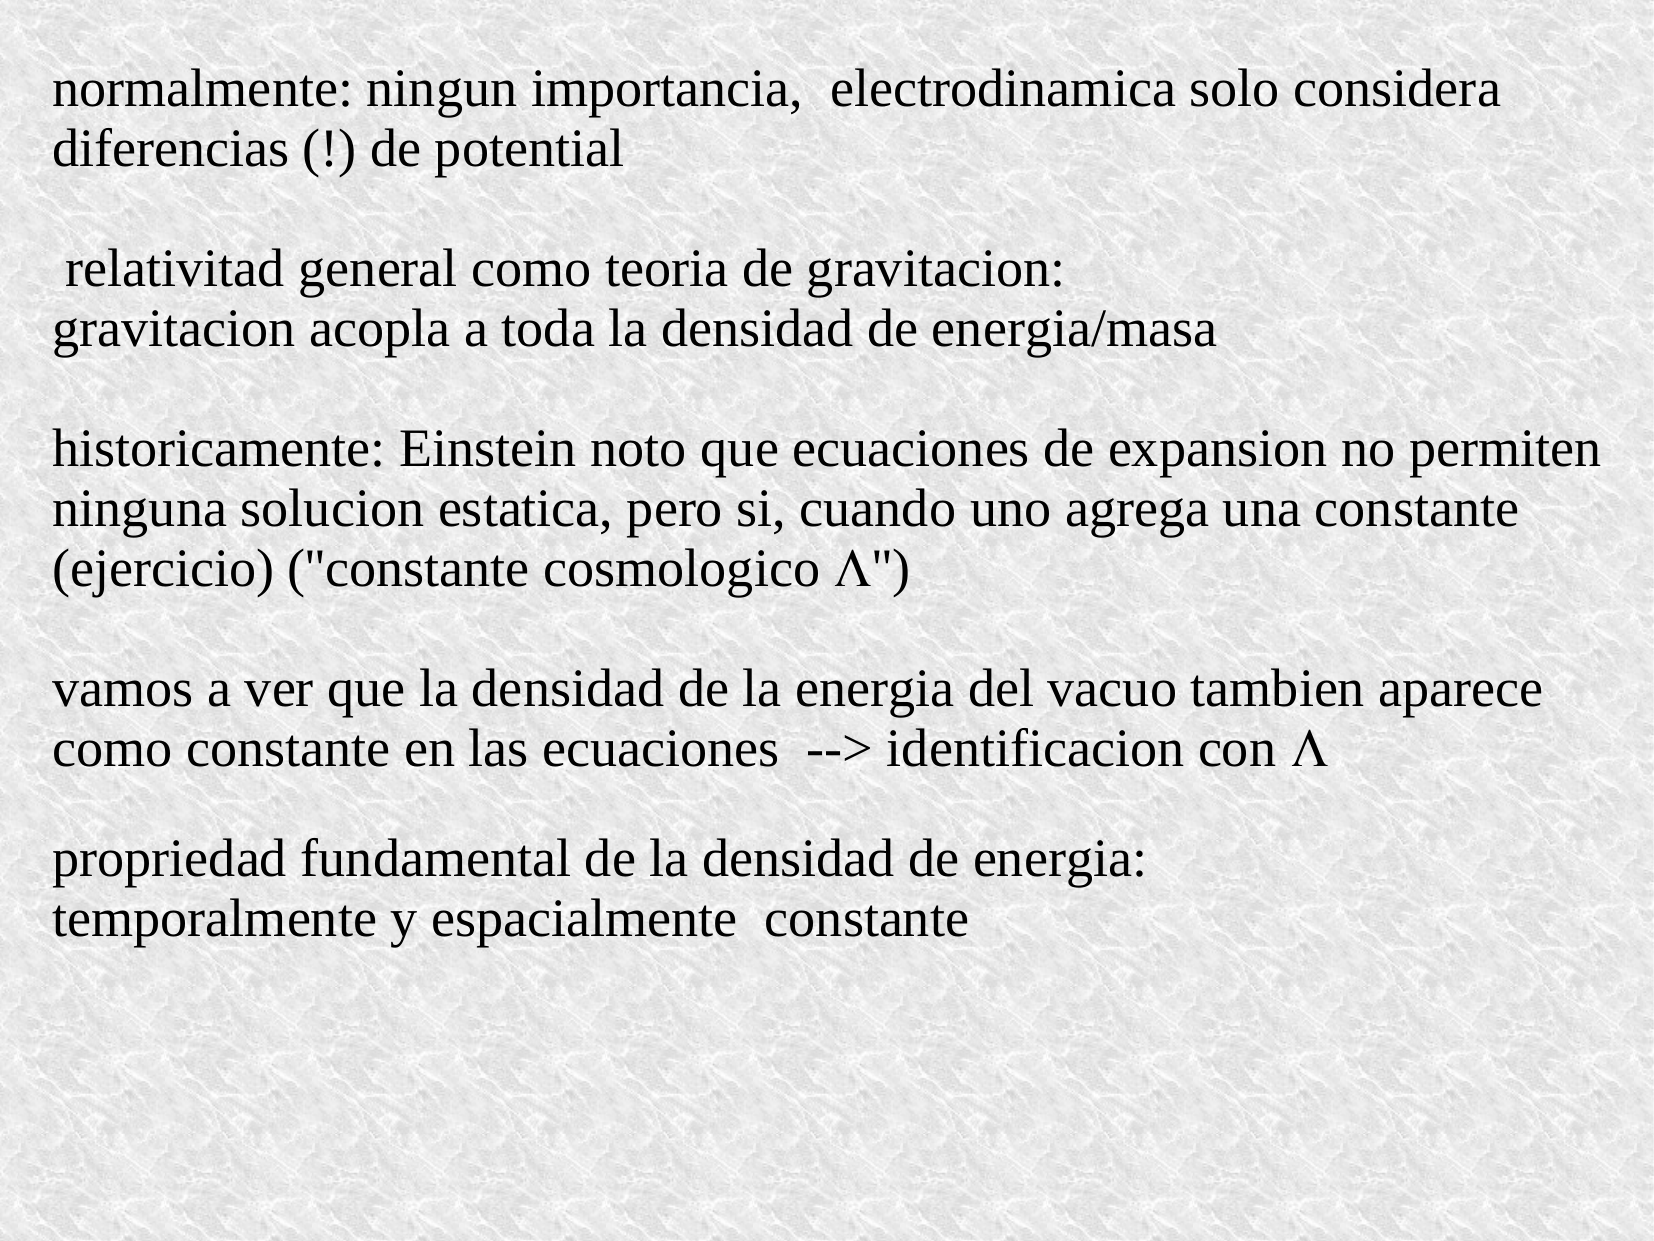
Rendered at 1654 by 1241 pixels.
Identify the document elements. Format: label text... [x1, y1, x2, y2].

picture [0, 0, 1654, 1241]
text_box normalmente: ningun importancia, electrodinamica solo considera diferencias (!) de potential relativitad general como teoria de gravitacion: gravitacion acopla a toda la densidad de energia/masa historicamente: Einstein noto que ecuaciones de expansion no permiten ninguna solucion estatica, pero si, cuando uno agrega una constante (ejercicio) (''constante cosmologico '') vamos a ver que la densidad de la energia del vacuo tambien aparece como constante en las ecuaciones --> identificacion con  propriedad fundamental de la densidad de energia: temporalmente y espacialmente constante [37, 51, 1619, 1196]
